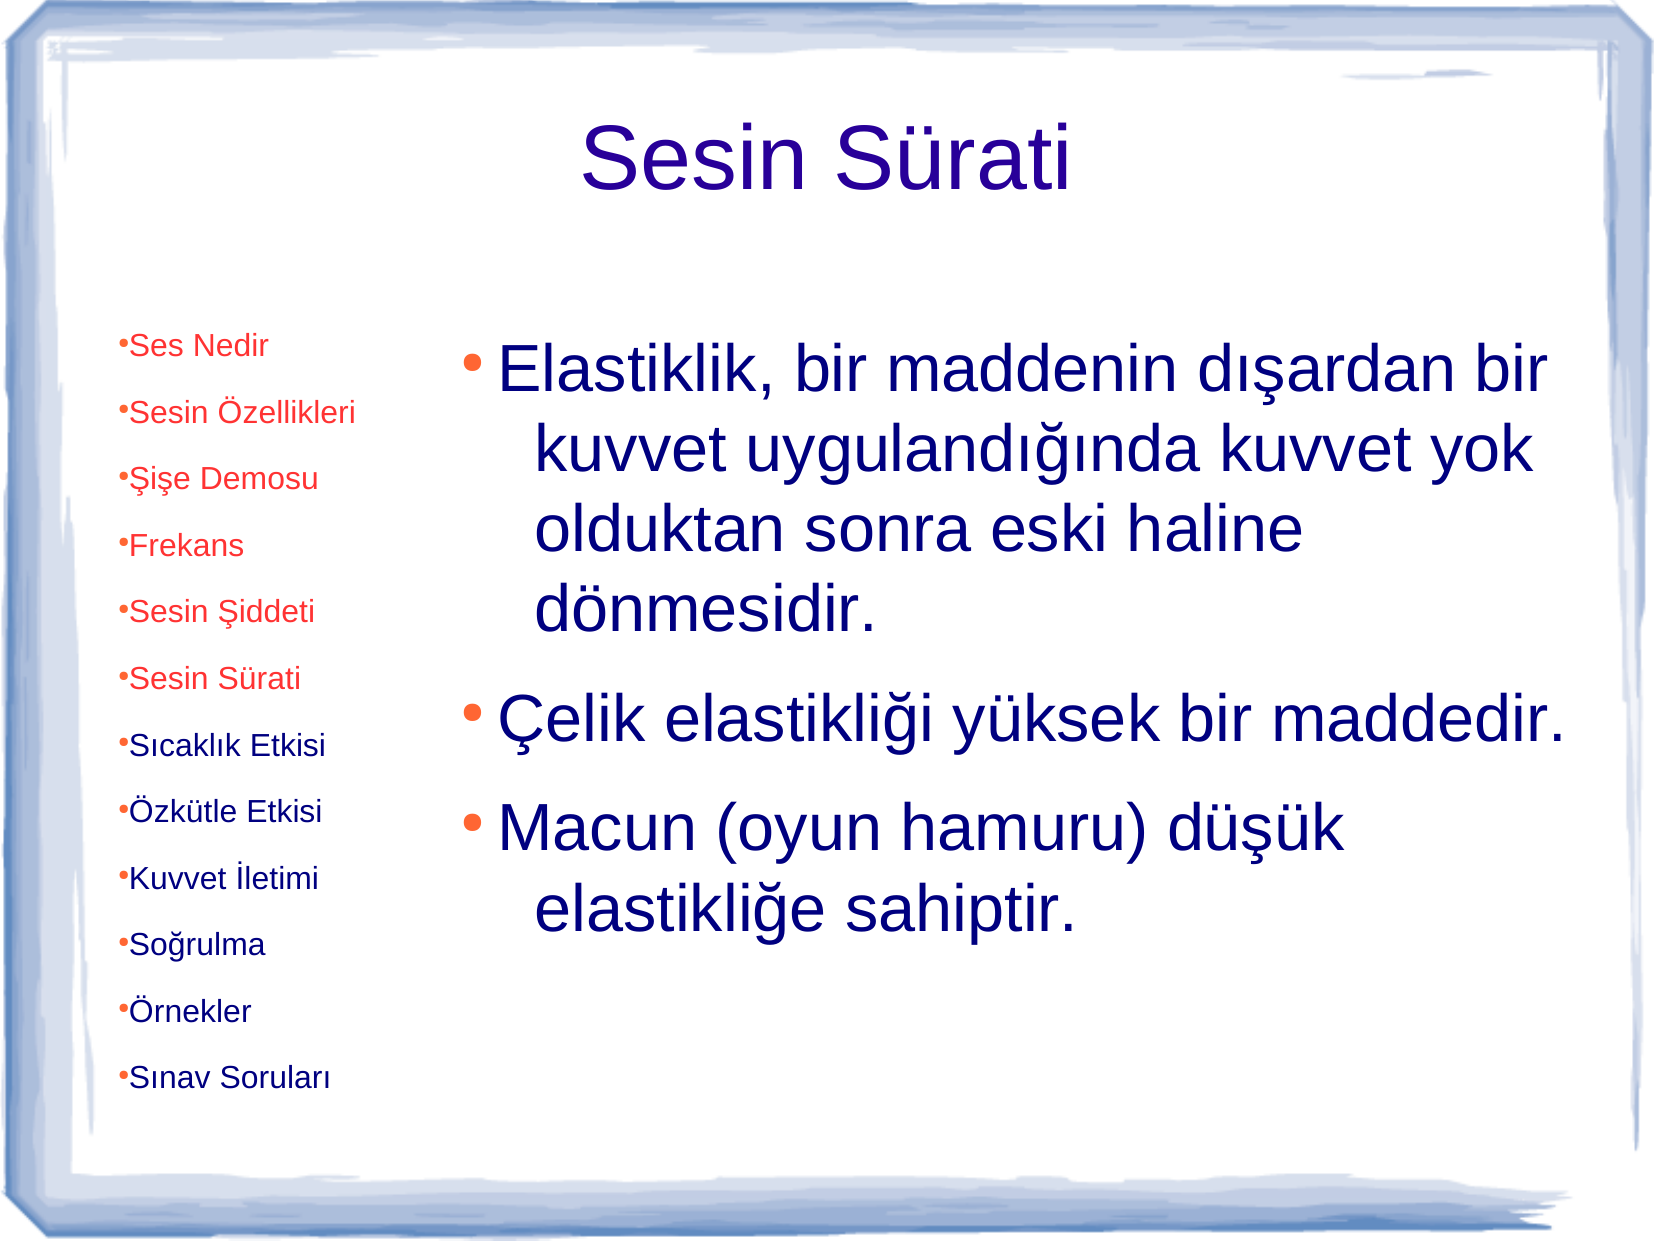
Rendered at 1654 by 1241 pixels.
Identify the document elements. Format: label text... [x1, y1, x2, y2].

list Elastiklik, bir maddenin dışardan bir kuvvet uygulandığında kuvvet yok olduktan sonra eski haline dönmesidir. Çelik elastikliği yüksek bir maddedir. Macun (oyun hamuru) düşük elastikliğe sahiptir. [460, 324, 1572, 1004]
text_box Sesin Sürati [82, 49, 1571, 257]
list Ses Nedir Sesin Özellikleri Şişe Demosu Frekans Sesin Şiddeti Sesin Sürati Sıcaklık Etkisi Özkütle Etkisi Kuvvet İletimi Soğrulma Örnekler Sınav Soruları [118, 324, 438, 1097]
